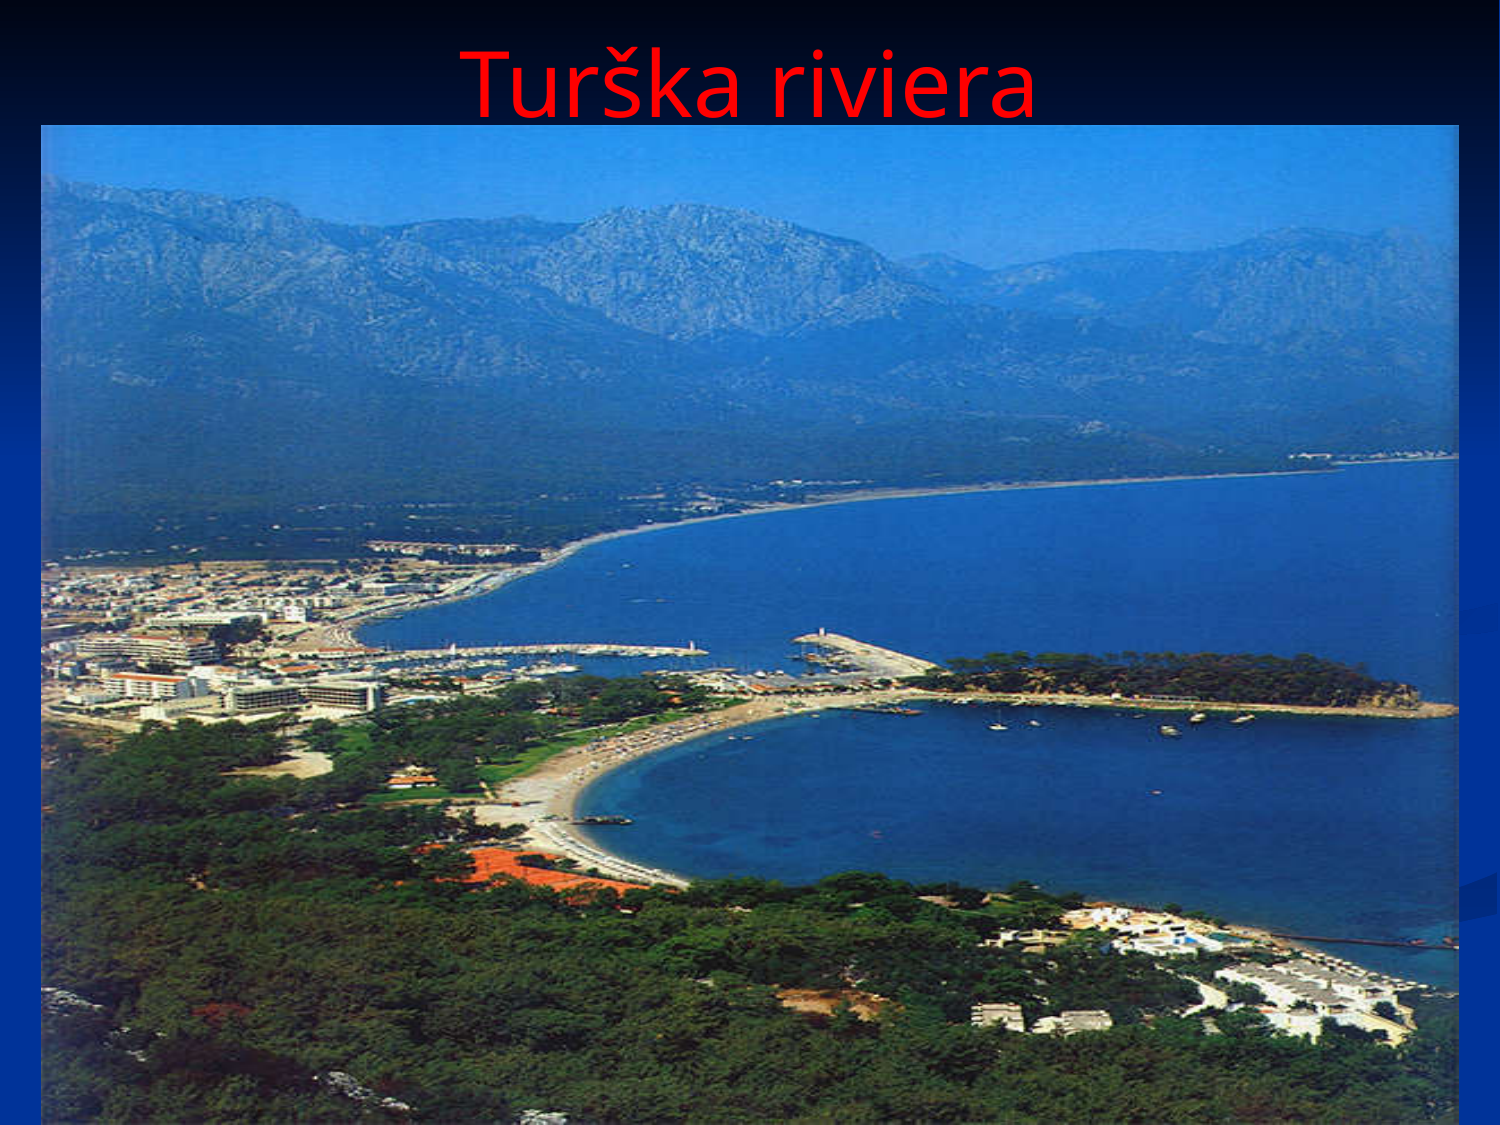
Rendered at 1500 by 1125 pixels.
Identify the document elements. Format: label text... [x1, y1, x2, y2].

picture [41, 125, 1459, 1125]
title Turška riviera [75, 0, 1425, 125]
